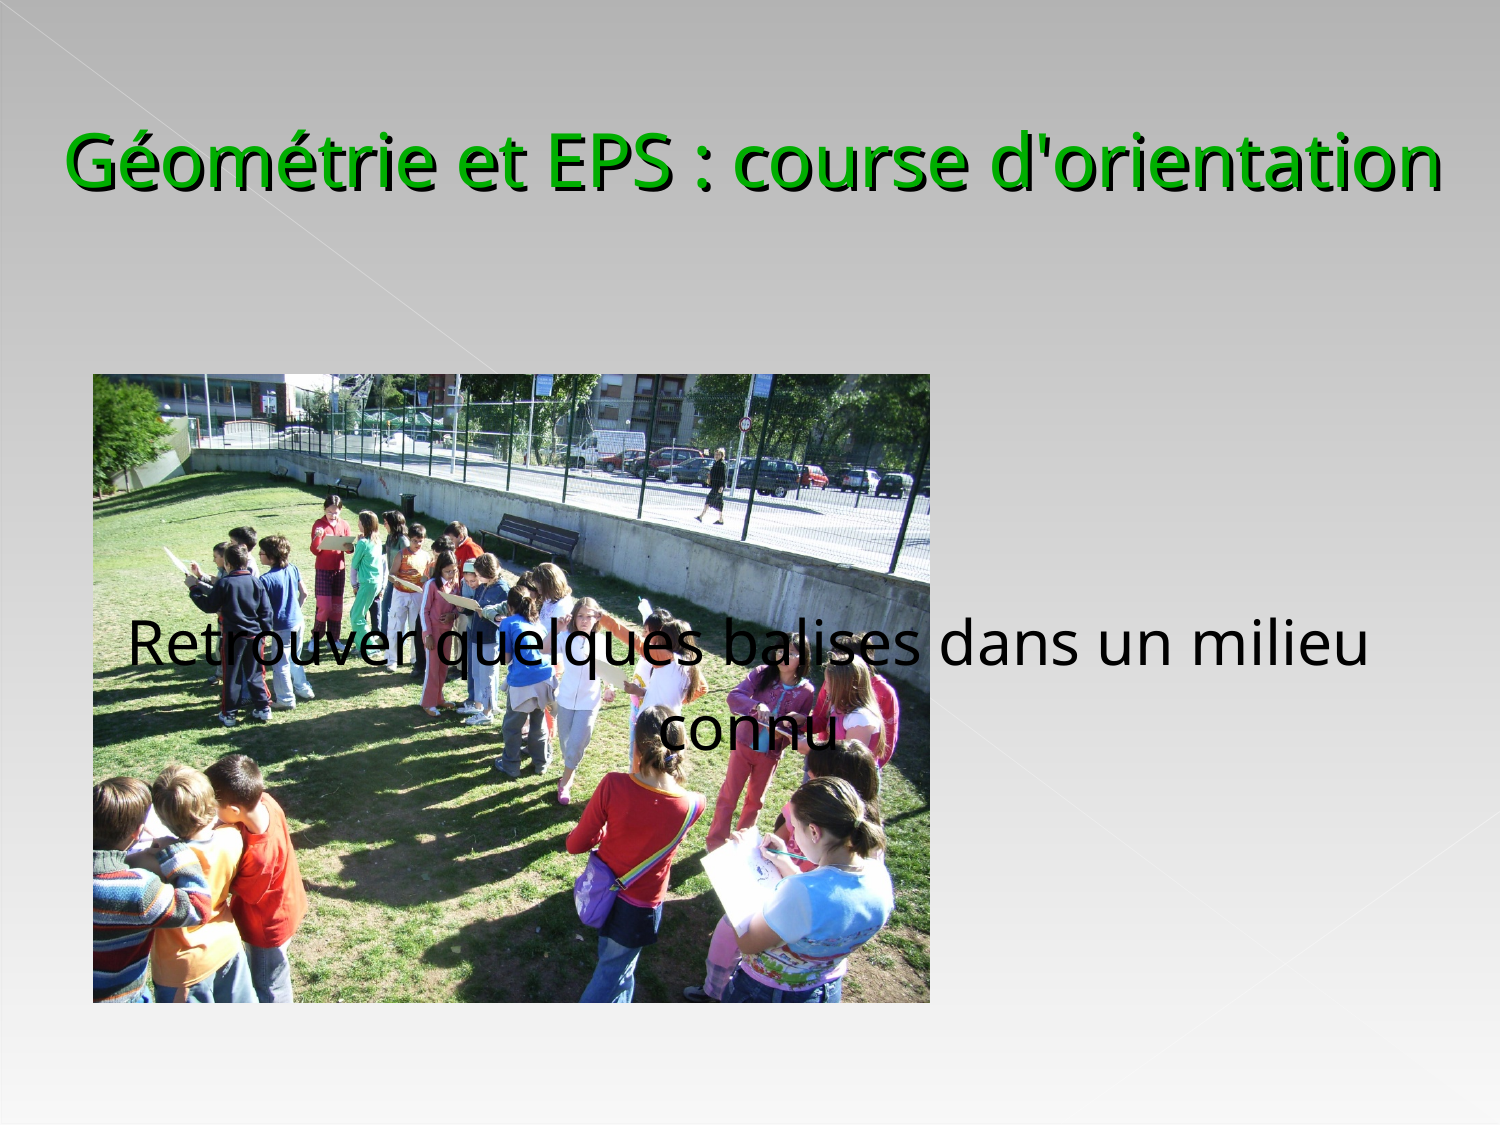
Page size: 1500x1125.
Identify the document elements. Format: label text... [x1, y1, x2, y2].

subtitle Retrouver quelques balises dans un milieu connu [75, 308, 1426, 1059]
title Géométrie et EPS : course d'orientation [29, 51, 1477, 267]
